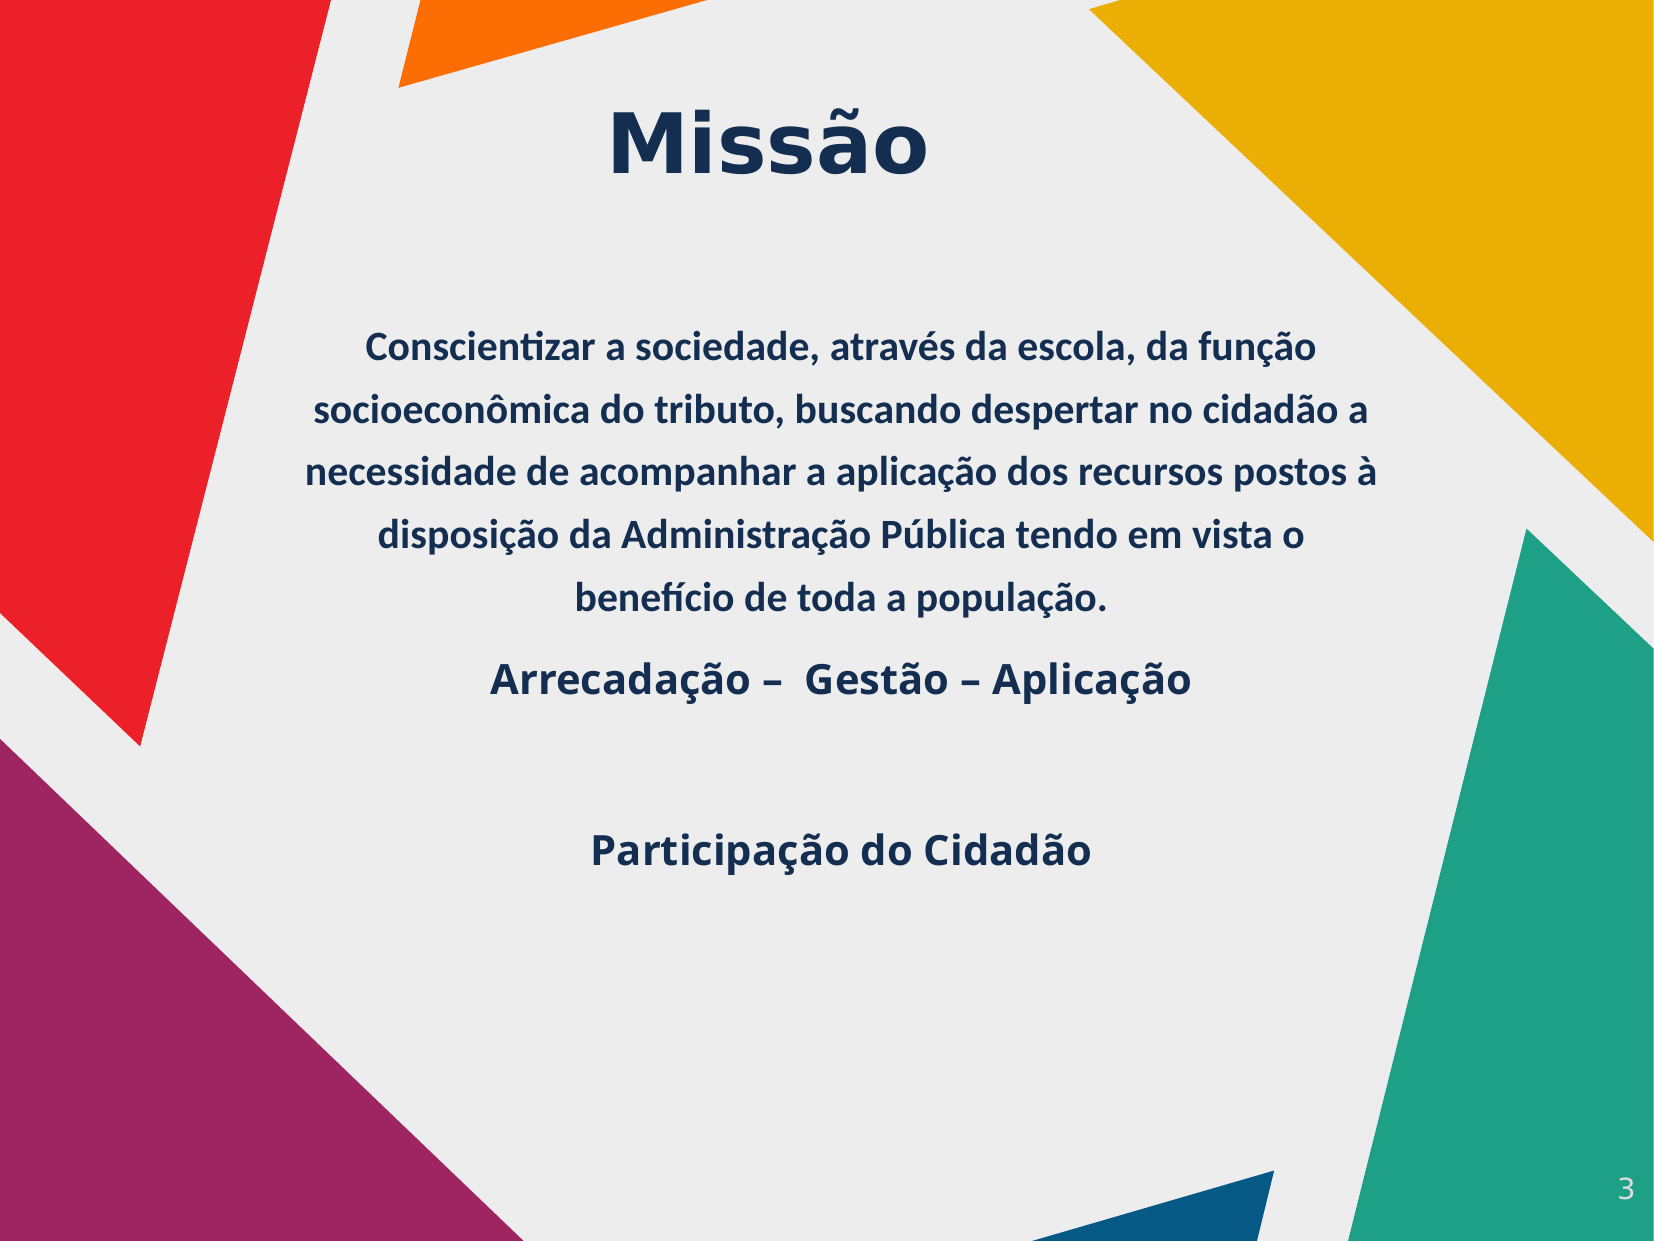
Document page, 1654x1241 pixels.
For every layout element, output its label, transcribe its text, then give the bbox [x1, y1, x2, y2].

text_box Conscientizar a sociedade, através da escola, da função socioeconômica do tributo, buscando despertar no cidadão a necessidade de acompanhar a aplicação dos recursos postos à disposição da Administração Pública tendo em vista o benefício de toda a população. Arrecadação – Gestão – Aplicação Participação do Cidadão [289, 301, 1394, 945]
text_box Missão [591, 88, 945, 201]
